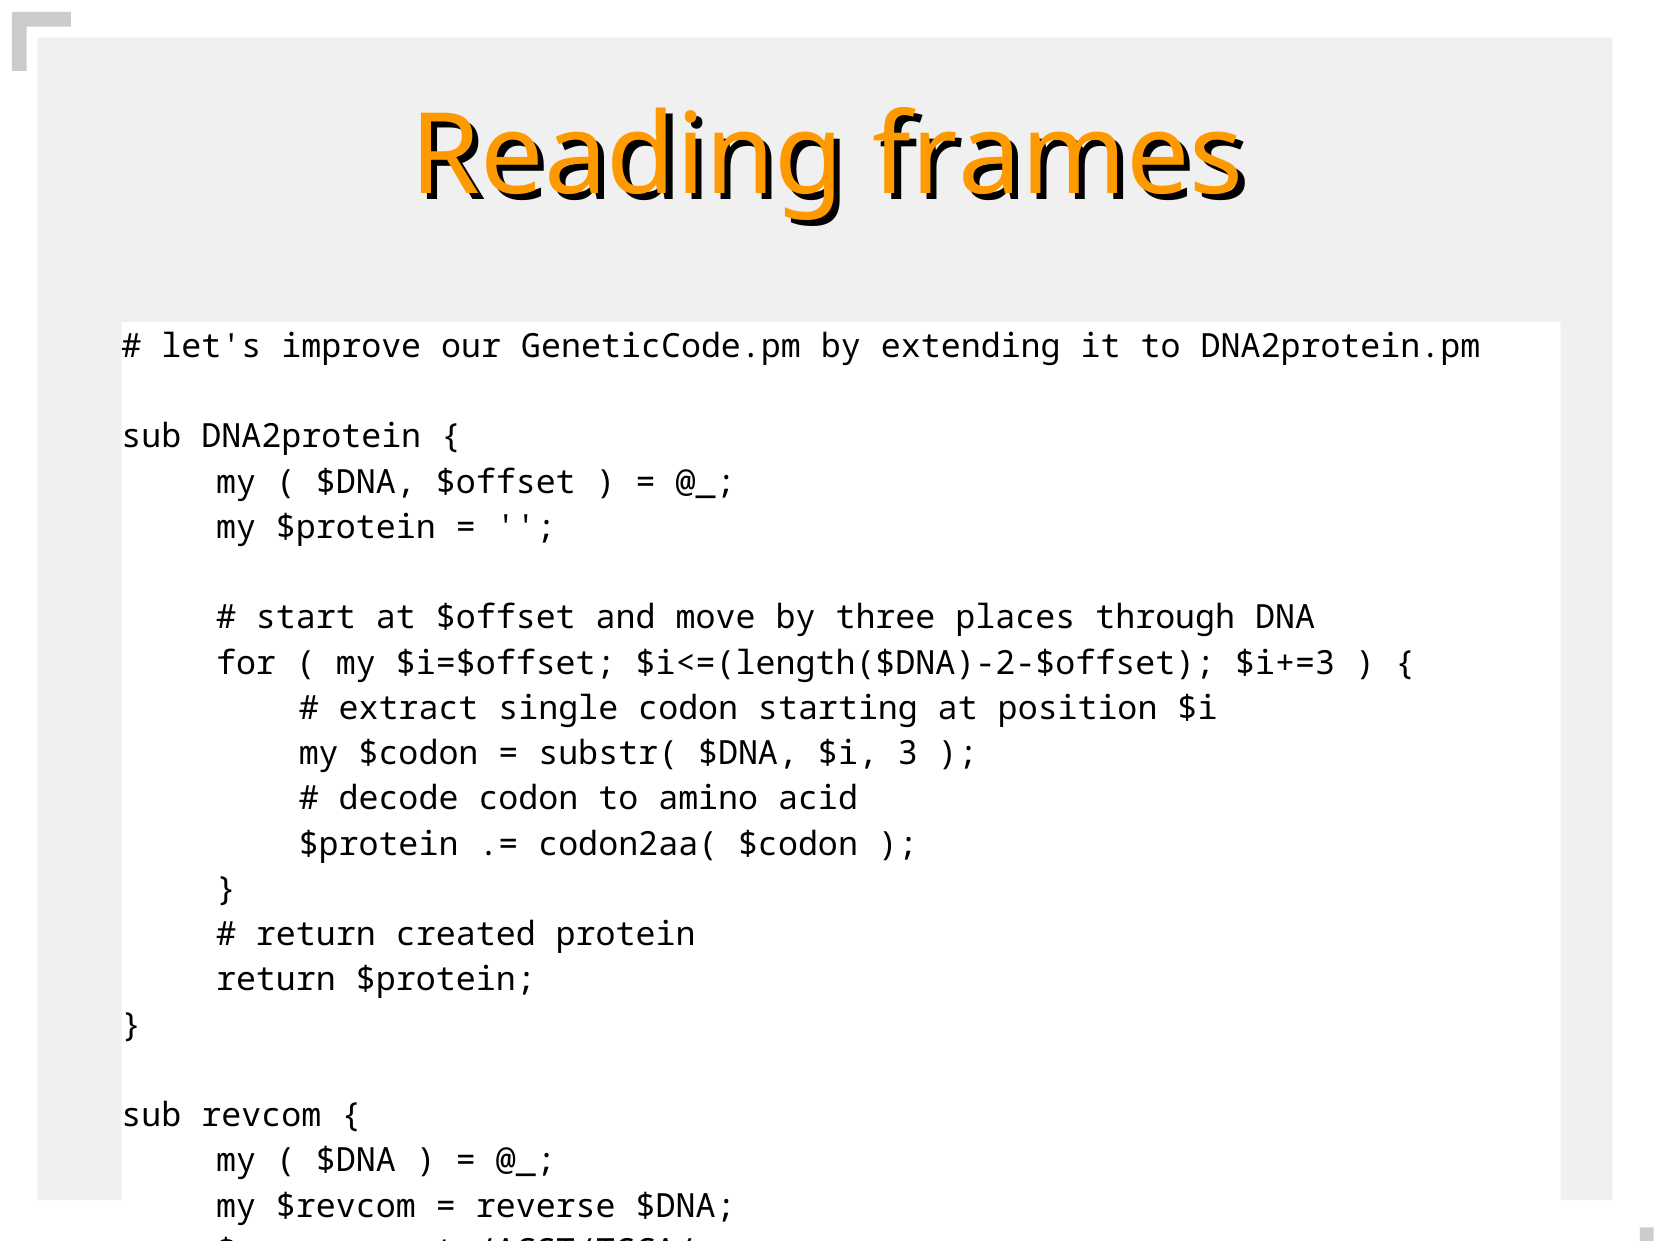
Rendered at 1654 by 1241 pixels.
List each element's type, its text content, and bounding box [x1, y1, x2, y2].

title Reading frames [121, 46, 1534, 254]
list # let's improve our GeneticCode.pm by extending it to DNA2protein.pm sub DNA2protein { my ( $DNA, $offset ) = @_; my $protein = ''; # start at $offset and move by three places through DNA for ( my $i=$offset; $i<=(length($DNA)-2-$offset); $i+=3 ) { # extract single codon starting at position $i my $codon = substr( $DNA, $i, 3 ); # decode codon to amino acid $protein .= codon2aa( $codon ); } # return created protein return $protein; } sub revcom { my ( $DNA ) = @_; my $revcom = reverse $DNA; $revcom =~ tr/ACGT/TGCA/; return $revcom; } [121, 322, 1561, 1185]
